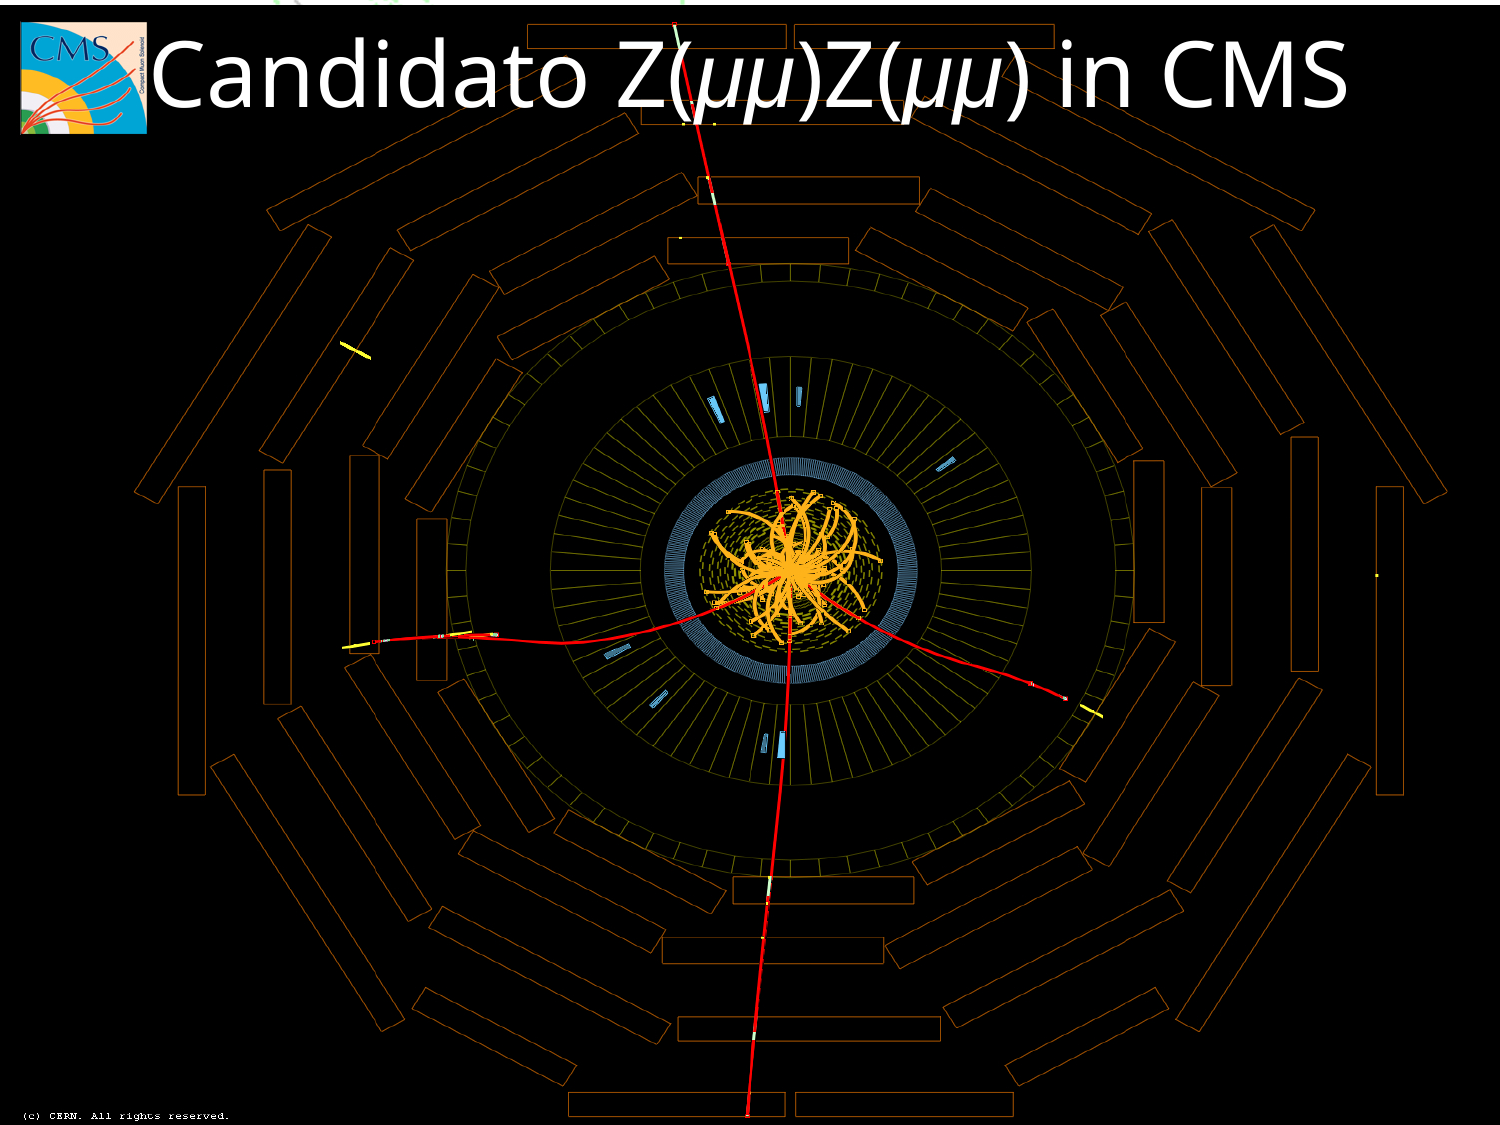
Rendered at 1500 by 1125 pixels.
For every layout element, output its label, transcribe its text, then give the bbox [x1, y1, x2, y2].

picture [0, 0, 1500, 1125]
title Candidato Z(μμ)Z(μμ) in CMS [37, 3, 1463, 141]
